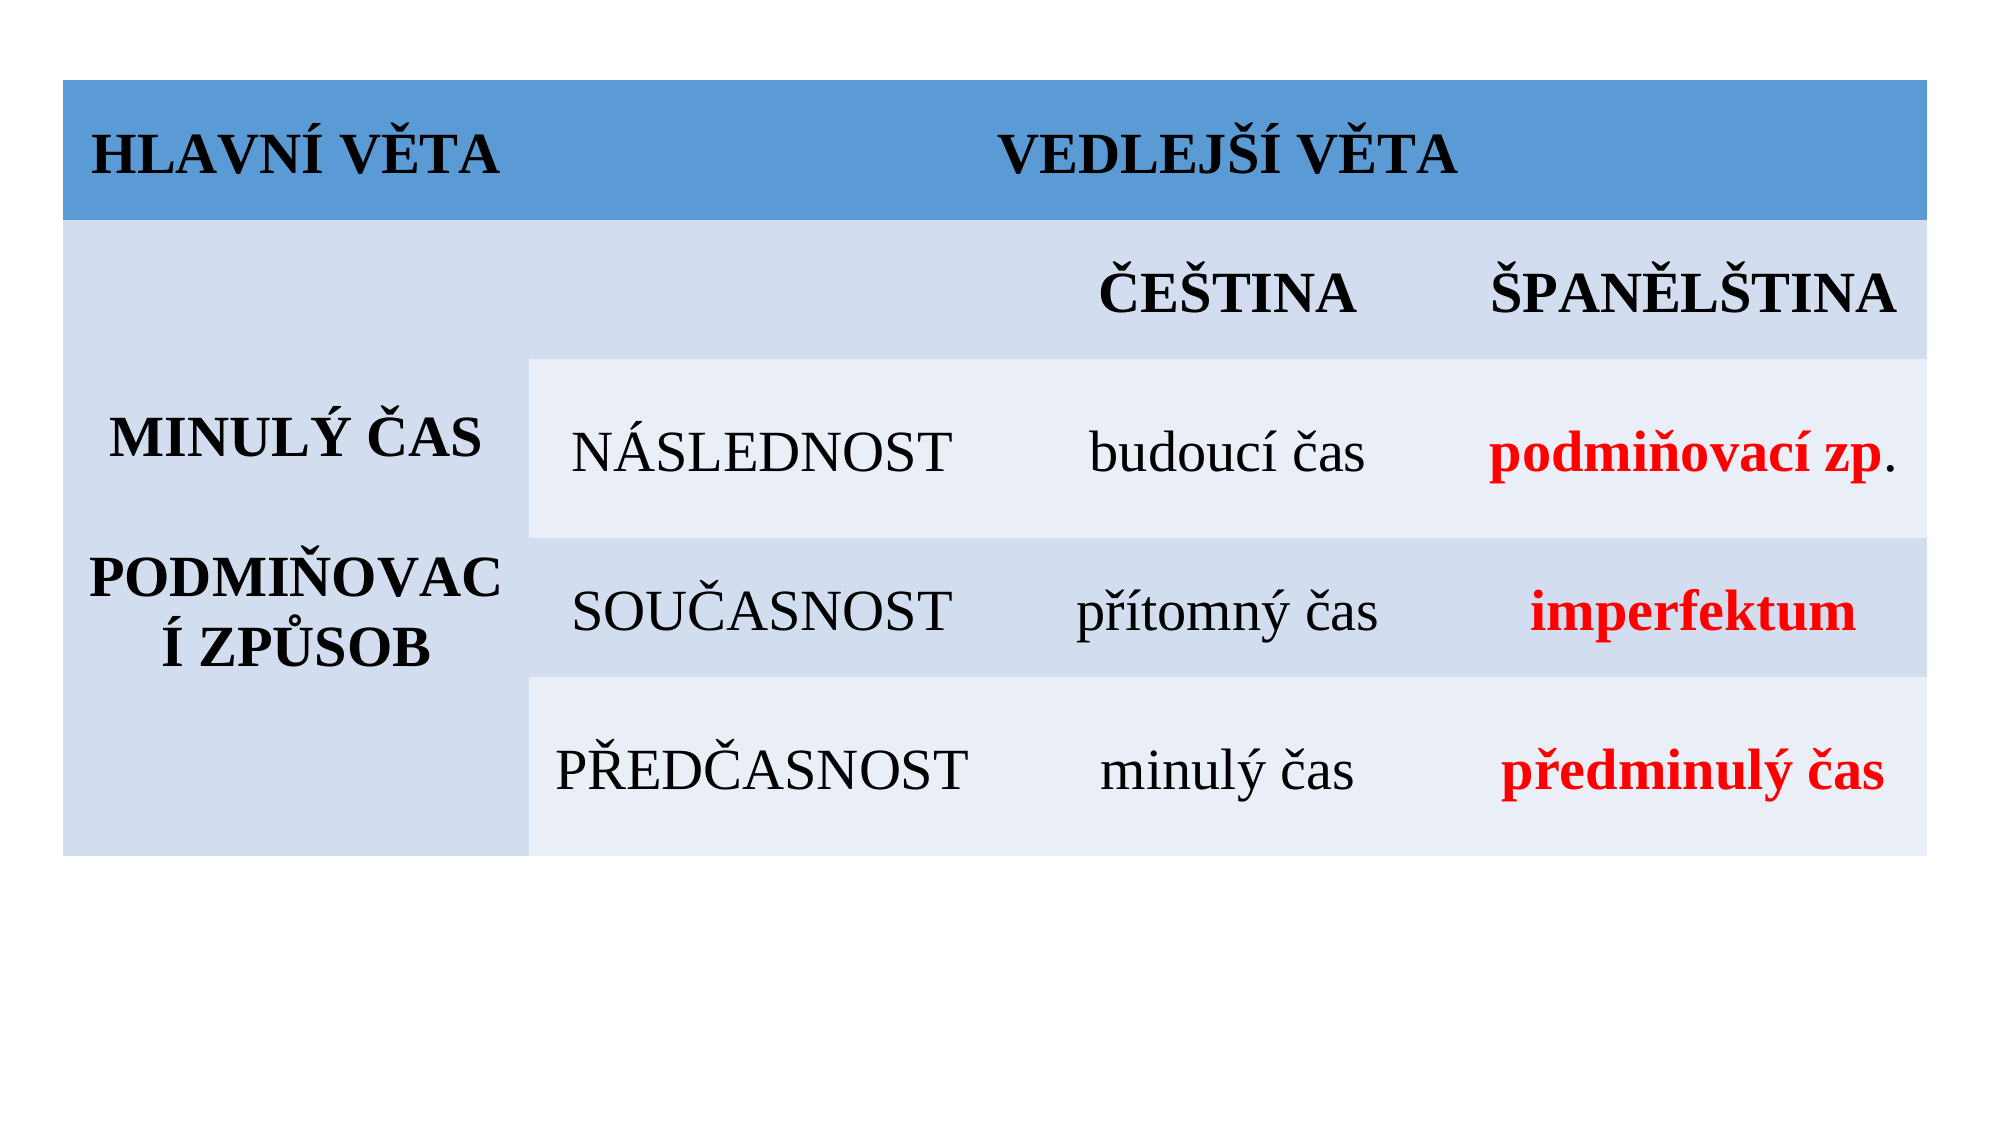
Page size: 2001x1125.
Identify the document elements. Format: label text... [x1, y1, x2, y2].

table_cell SOUČASNOST [529, 538, 995, 677]
table_cell podmiňovací zp. [1461, 359, 1927, 538]
table_cell ŠPANĚLŠTINA [1461, 220, 1927, 359]
table_cell MINULÝ ČAS PODMIŇOVACÍ ZPŮSOB [63, 220, 529, 856]
table_cell předminulý čas [1461, 677, 1927, 856]
table_cell budoucí čas [995, 359, 1461, 538]
table_cell PŘEDČASNOST [529, 677, 995, 856]
table_cell imperfektum [1461, 538, 1927, 677]
table_header VEDLEJŠÍ VĚTA [529, 80, 1927, 220]
table_cell [529, 220, 995, 359]
table_header HLAVNÍ VĚTA [63, 80, 529, 220]
table_cell NÁSLEDNOST [529, 359, 995, 538]
table_cell ČEŠTINA [995, 220, 1461, 359]
table_cell přítomný čas [995, 538, 1461, 677]
table_cell minulý čas [995, 677, 1461, 856]
